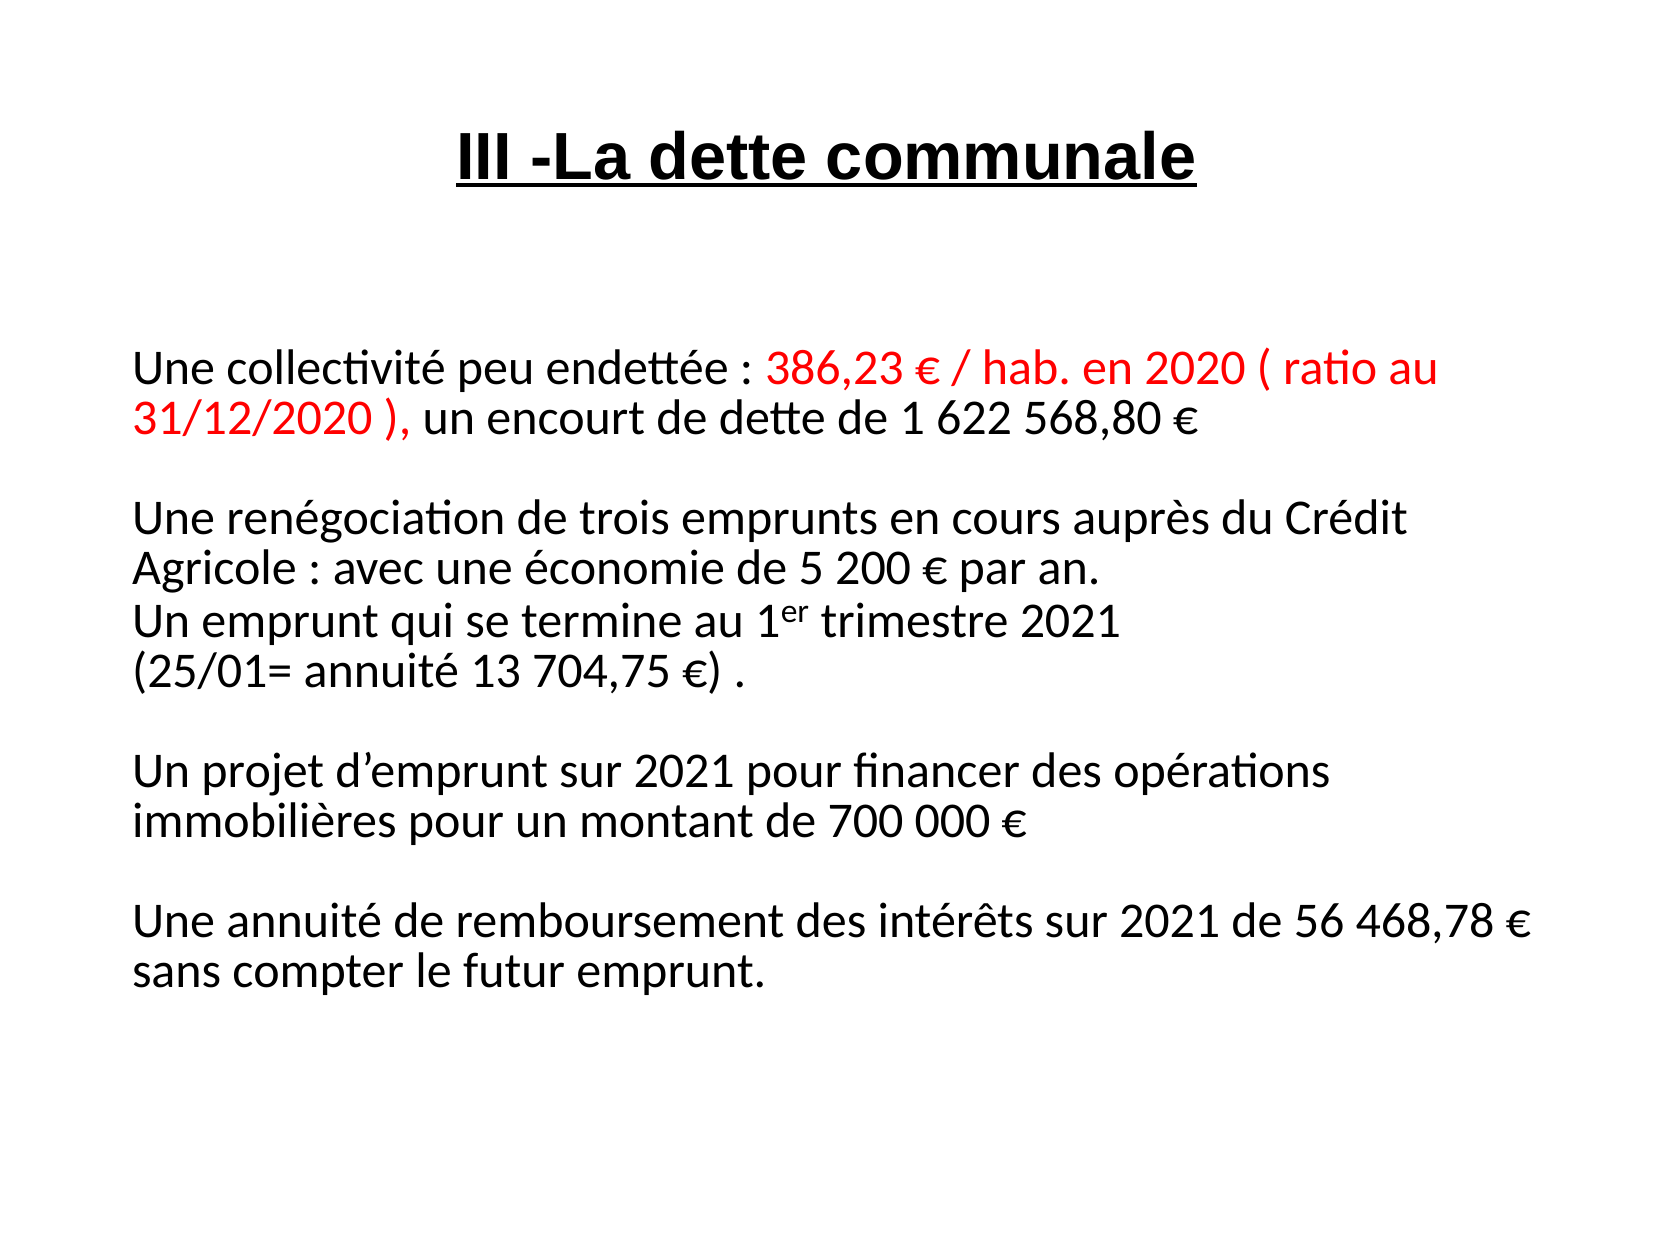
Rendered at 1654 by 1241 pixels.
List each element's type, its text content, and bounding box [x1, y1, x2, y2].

title III -La dette communale [82, 49, 1571, 257]
text_box Une collectivité peu endettée : 386,23 € / hab. en 2020 ( ratio au 31/12/2020 ), un encourt de dette de 1 622 568,80 € Une renégociation de trois emprunts en cours auprès du Crédit Agricole : avec une économie de 5 200 € par an. Un emprunt qui se termine au 1er trimestre 2021 (25/01= annuité 13 704,75 €) . Un projet d’emprunt sur 2021 pour financer des opérations immobilières pour un montant de 700 000 € Une annuité de remboursement des intérêts sur 2021 de 56 468,78 € sans compter le futur emprunt. [117, 339, 1557, 1143]
